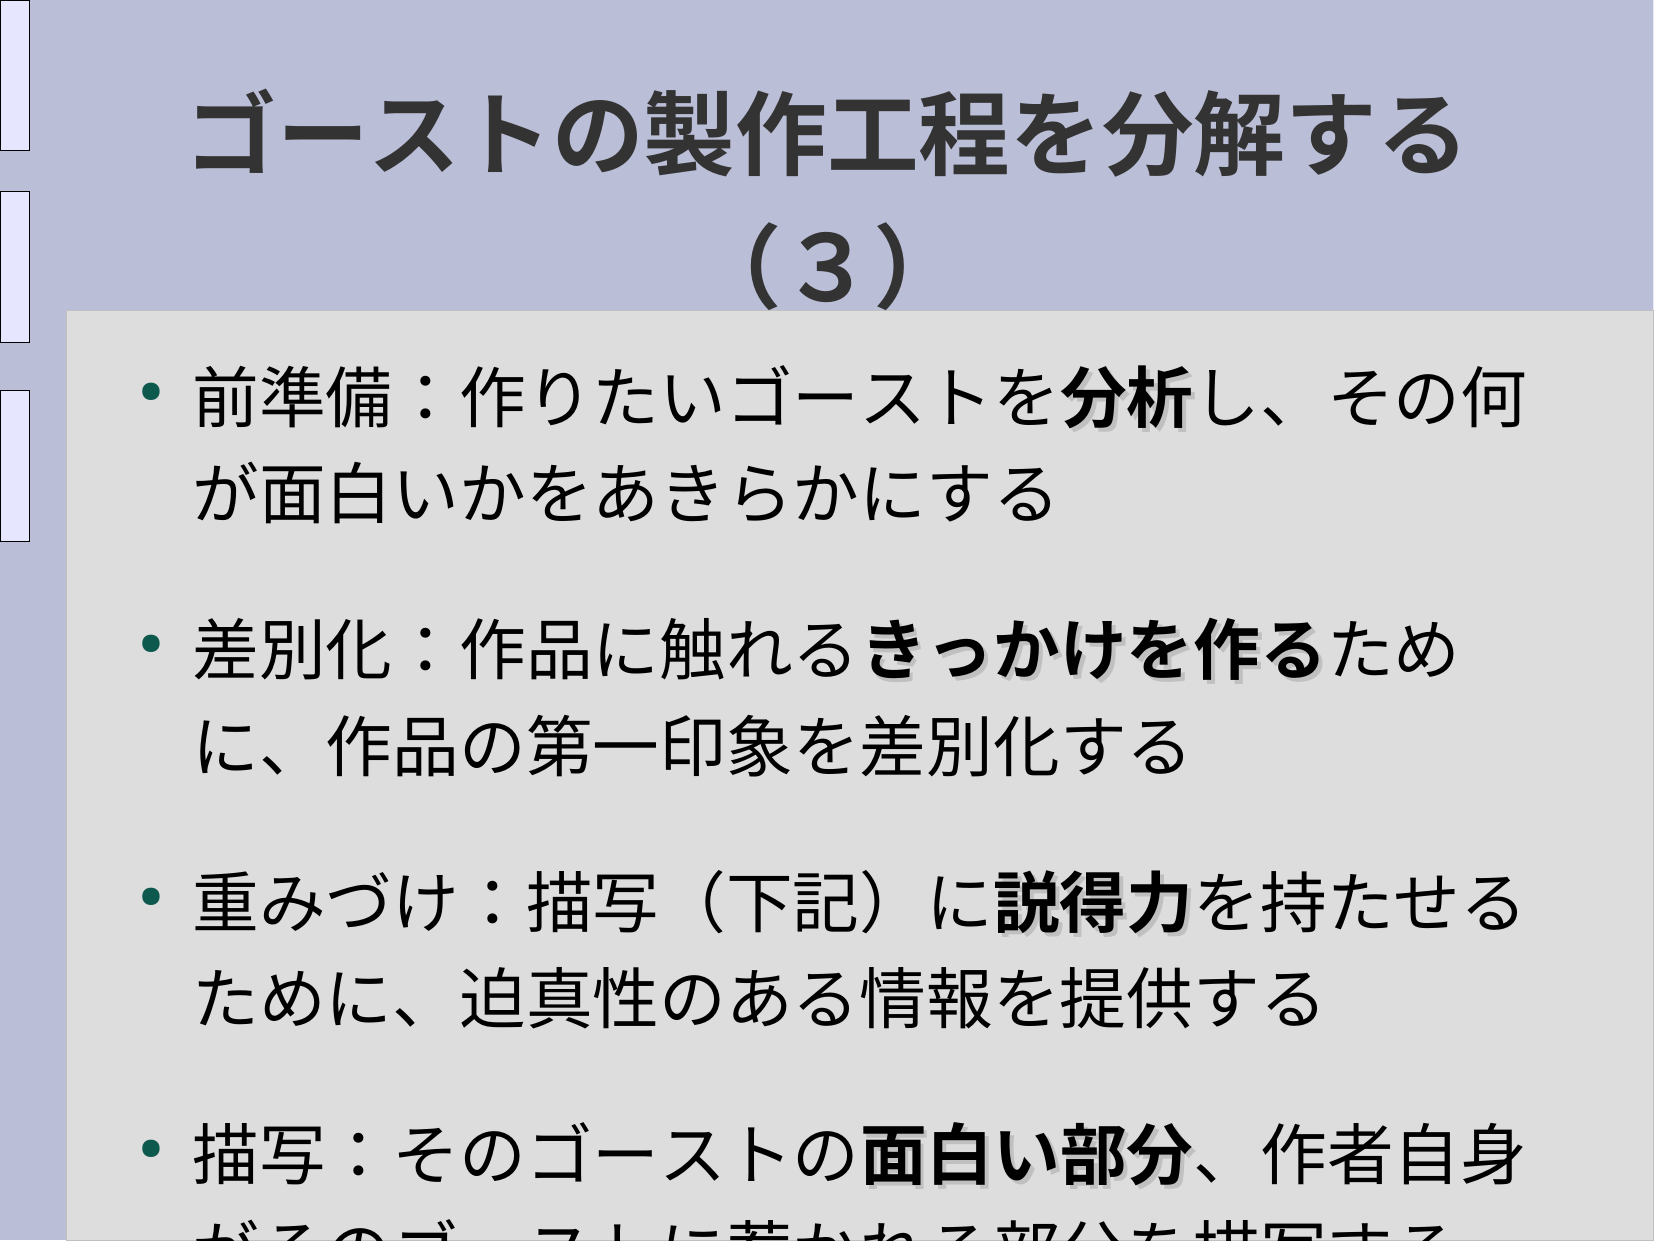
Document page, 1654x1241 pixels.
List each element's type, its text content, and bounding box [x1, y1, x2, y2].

title ゴーストの製作工程を分解する（３） [121, 91, 1534, 299]
list 前準備：作りたいゴーストを分析し、その何が面白いかをあきらかにする 差別化：作品に触れるきっかけを作るために、作品の第一印象を差別化する 重みづけ：描写（下記）に説得力を持たせるために、迫真性のある情報を提供する 描写：そのゴーストの面白い部分、作者自身がそのゴーストに惹かれる部分を描写する [121, 344, 1534, 1127]
